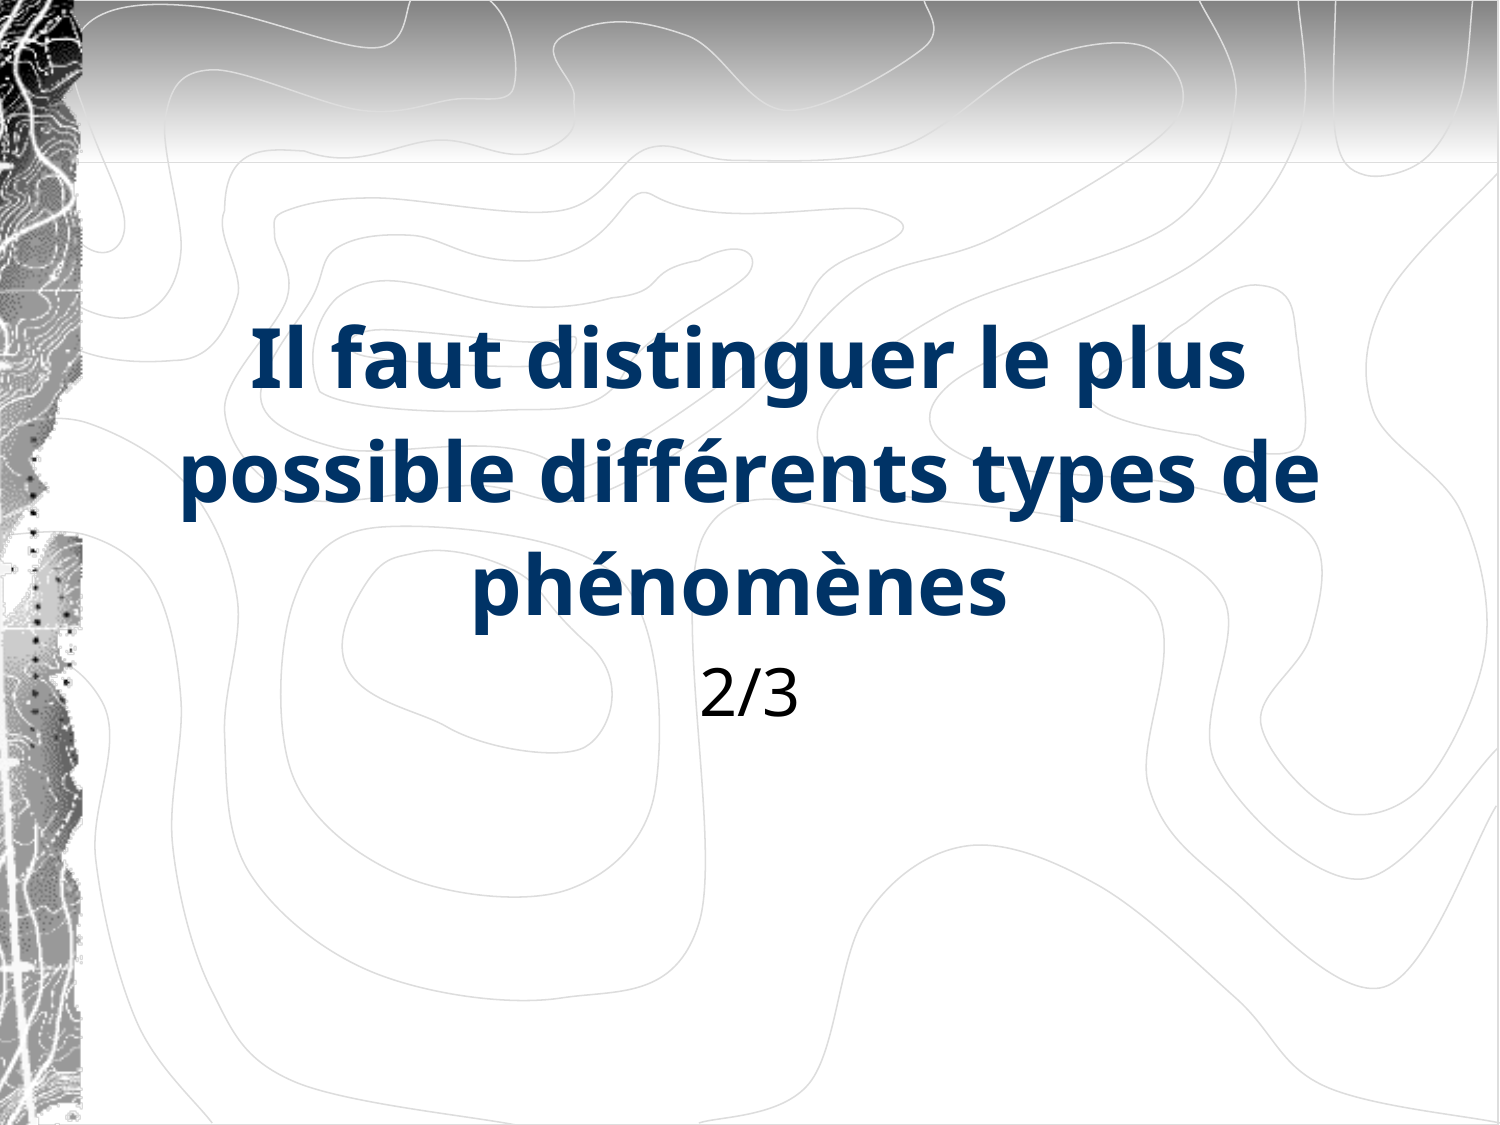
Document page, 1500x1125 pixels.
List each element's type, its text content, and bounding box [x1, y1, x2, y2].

subtitle 2/3 [225, 637, 1276, 926]
title Il faut distinguer le plus possible différents types de phénomènes [112, 349, 1388, 591]
